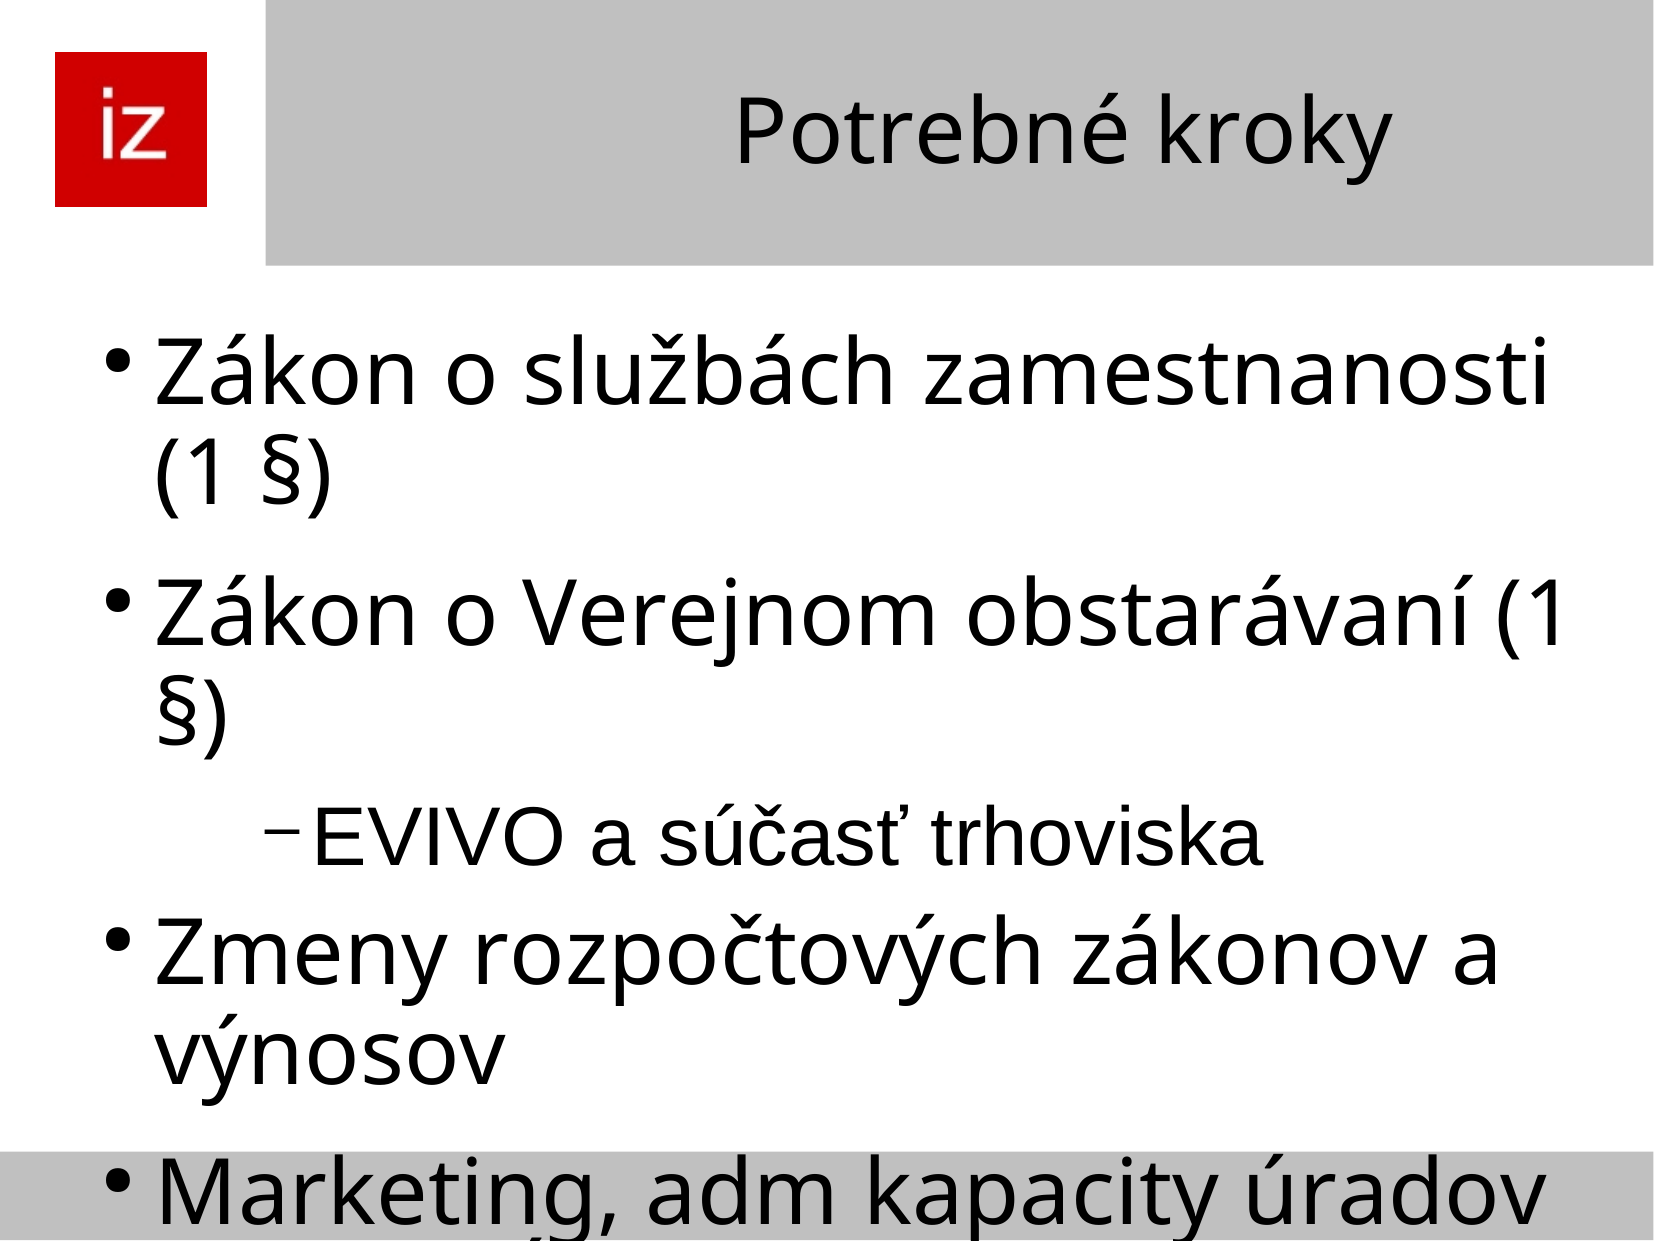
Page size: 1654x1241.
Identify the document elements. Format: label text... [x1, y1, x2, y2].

list Zákon o službách zamestnanosti (1 §) Zákon o Verejnom obstarávaní (1 §) EVIVO a súčasť trhoviska Zmeny rozpočtových zákonov a výnosov Marketing, adm kapacity úradov práce a ÚVO, štartovacie fondy a pomoc, vzory, školenia, rovnomernosť, verejné povedomie, [29, 324, 1625, 1241]
picture [55, 52, 207, 207]
title Potrebné kroky [561, 29, 1565, 237]
